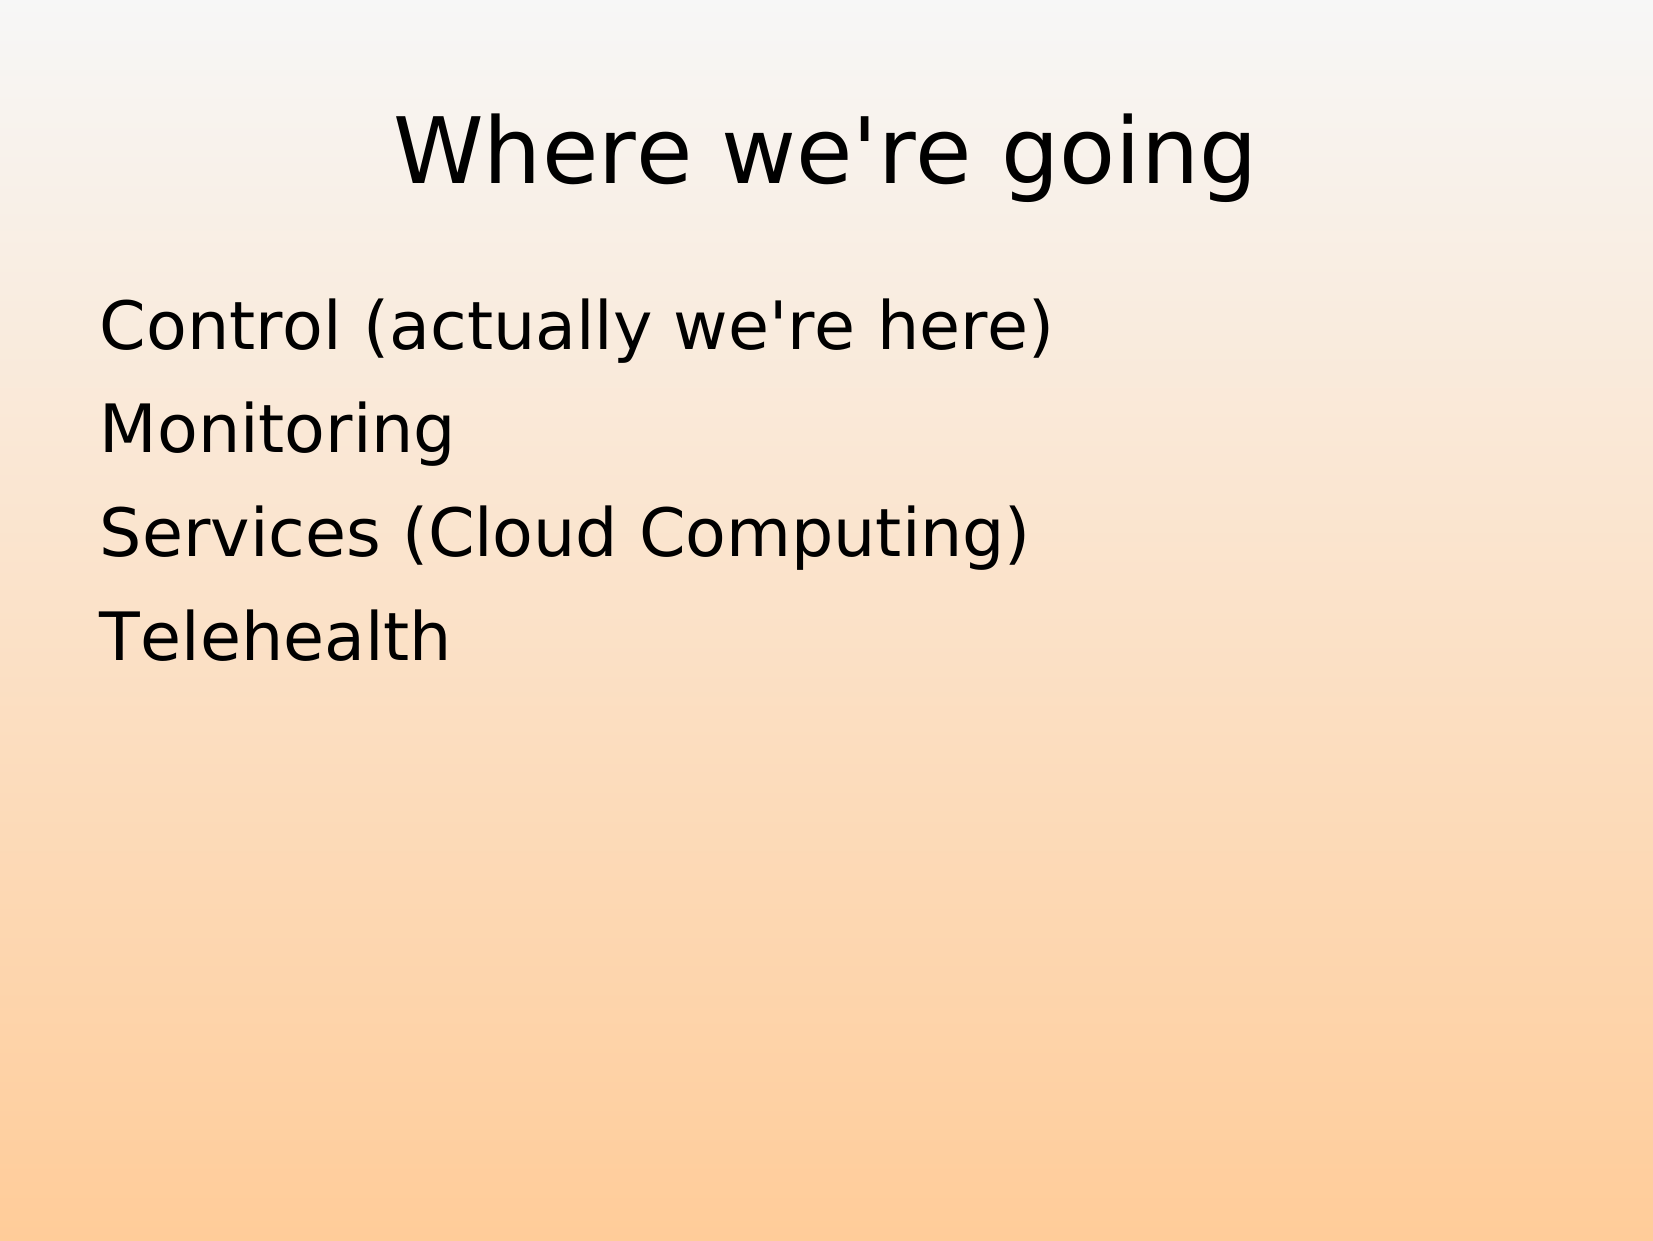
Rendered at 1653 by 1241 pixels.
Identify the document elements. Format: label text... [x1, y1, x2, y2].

title Where we're going [82, 49, 1570, 257]
list Control (actually we're here) Monitoring Services (Cloud Computing) Telehealth [82, 290, 1570, 1109]
